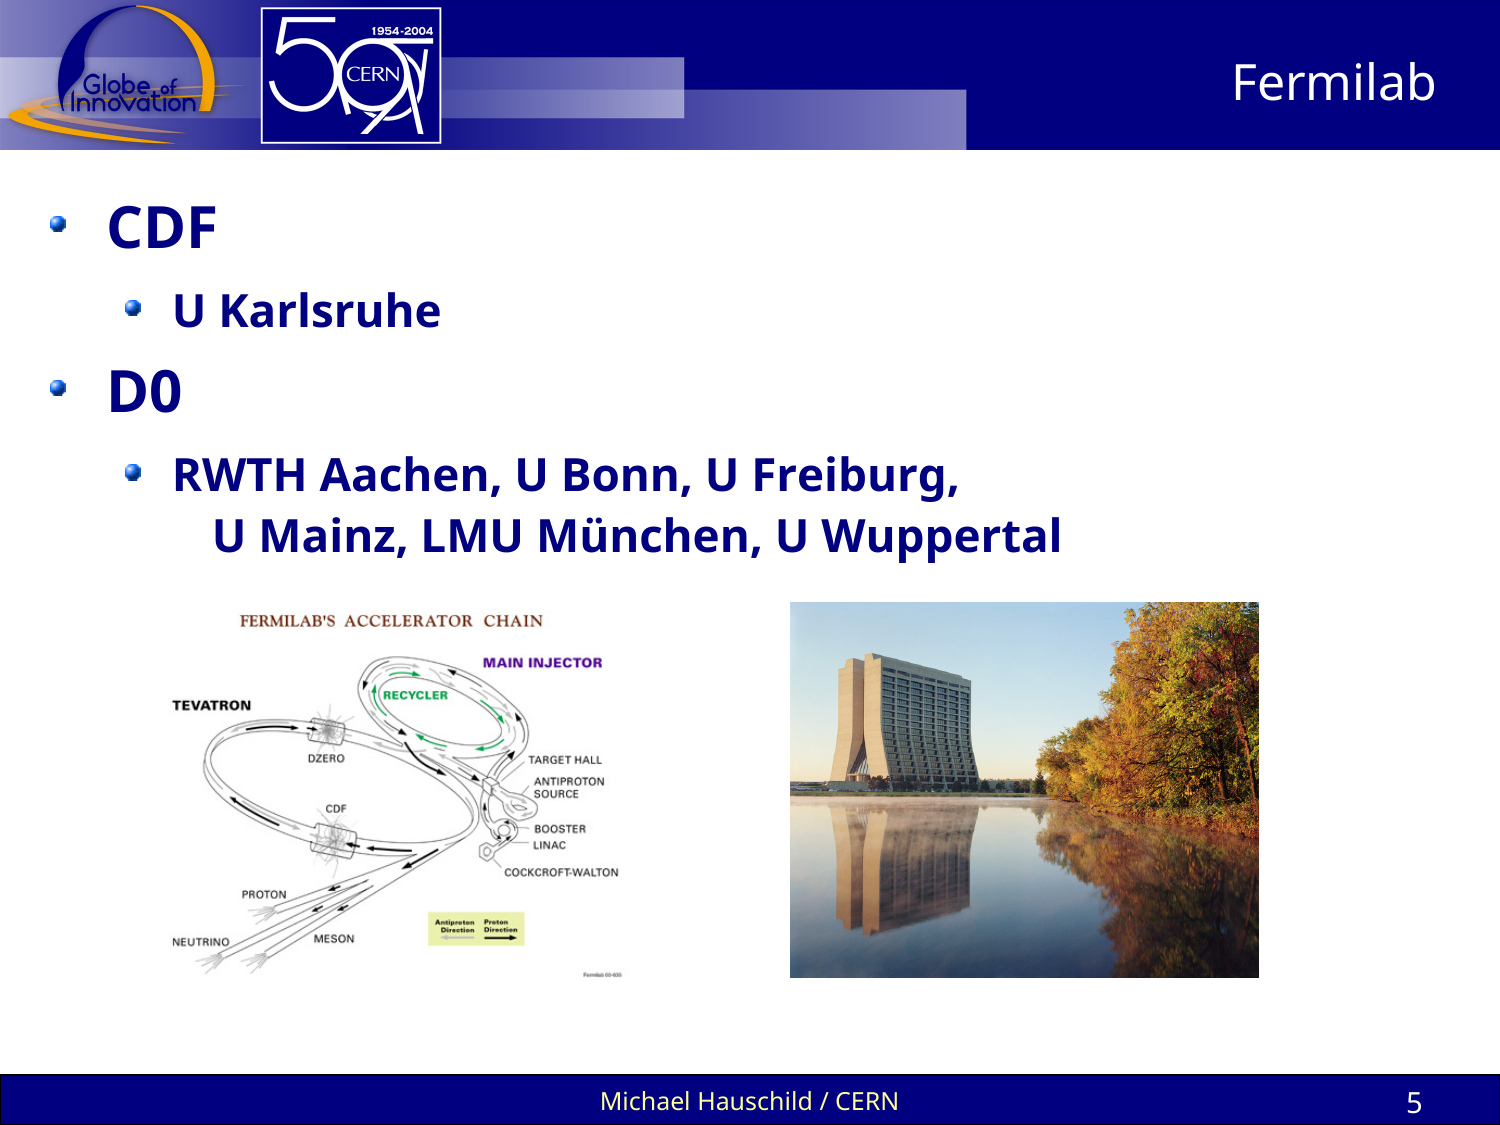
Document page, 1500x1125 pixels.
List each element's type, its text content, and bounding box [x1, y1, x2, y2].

title Fermilab [450, 37, 1438, 126]
picture [790, 602, 1259, 978]
list CDF U Karlsruhe D0 RWTH Aachen, U Bonn, U Freiburg, U Mainz, LMU München, U Wuppertal [50, 187, 1438, 1038]
picture [0, 0, 1500, 150]
